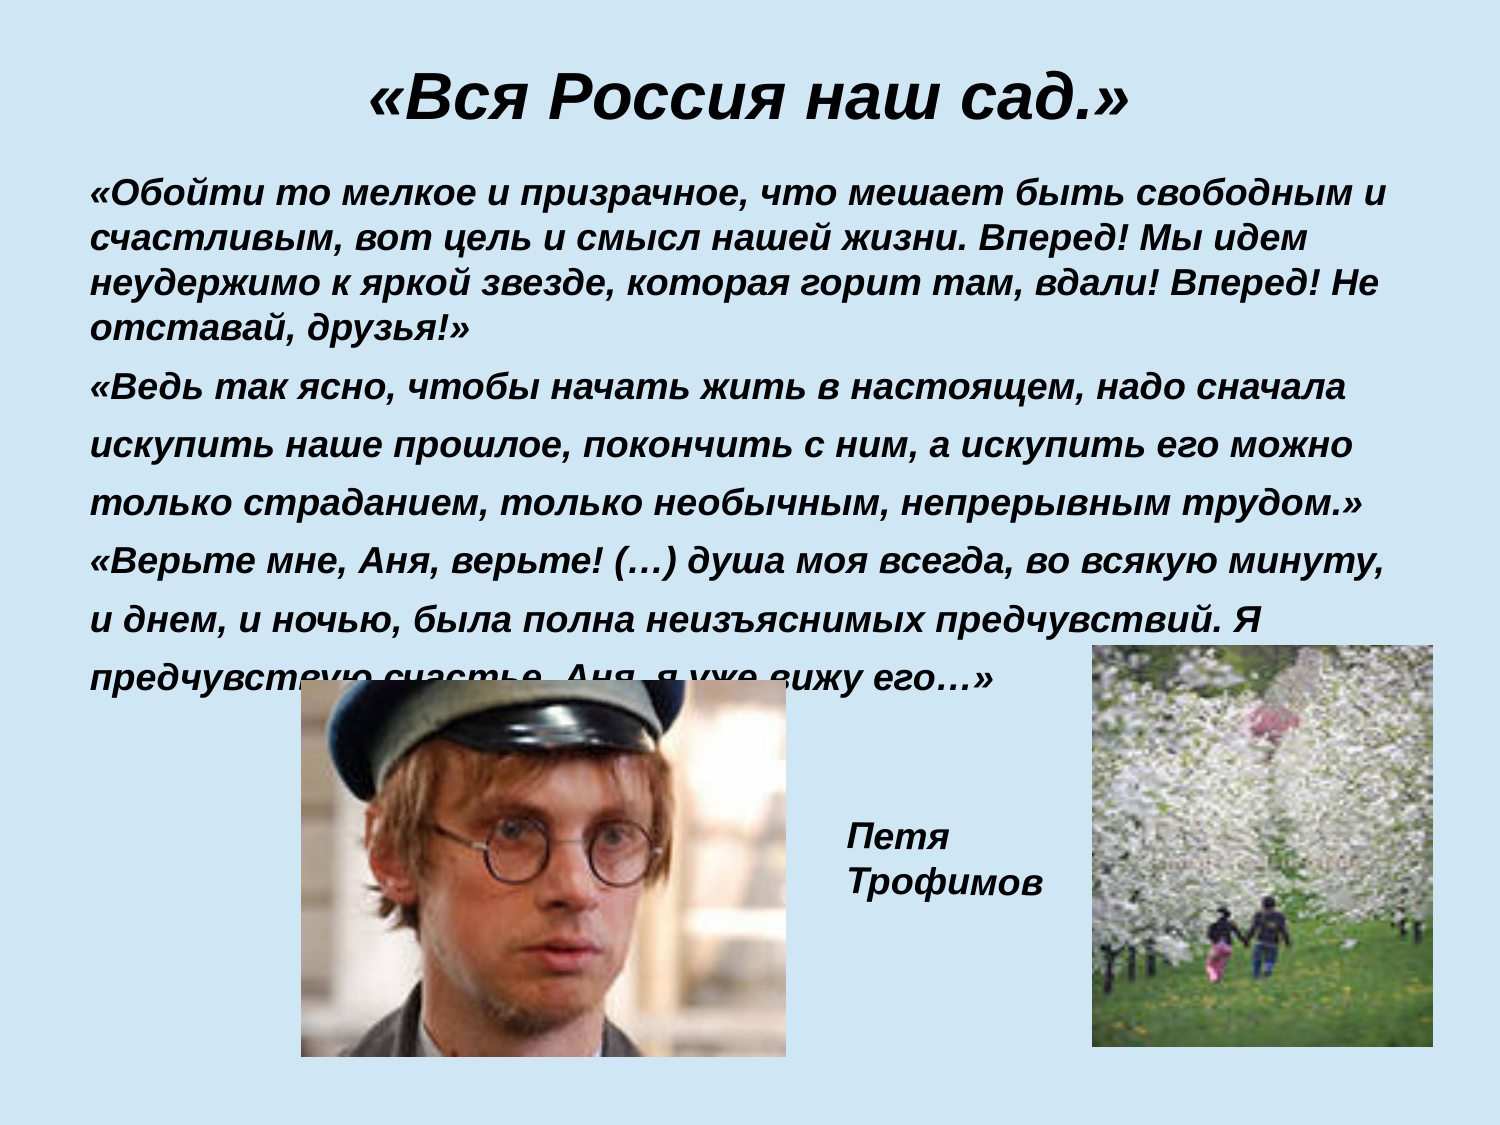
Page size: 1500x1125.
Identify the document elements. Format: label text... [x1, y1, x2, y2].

picture [1092, 645, 1433, 1048]
picture [301, 680, 786, 1057]
title «Вся Россия наш сад.» [75, 45, 1425, 160]
list «Обойти то мелкое и призрачное, что мешает быть свободным и счастливым, вот цель и смысл нашей жизни. Вперед! Мы идем неудержимо к яркой звезде, которая горит там, вдали! Вперед! Не отставай, друзья!» «Ведь так ясно, чтобы начать жить в настоящем, надо сначала искупить наше прошлое, покончить с ним, а искупить его можно только страданием, только необычным, непрерывным трудом.» «Верьте мне, Аня, верьте! (…) душа моя всегда, во всякую минуту, и днем, и ночью, была полна неизъяснимых предчувствий. Я предчувствую счастье, Аня, я уже вижу его…» [75, 160, 1425, 705]
text_box Петя Трофимов [831, 803, 1081, 912]
